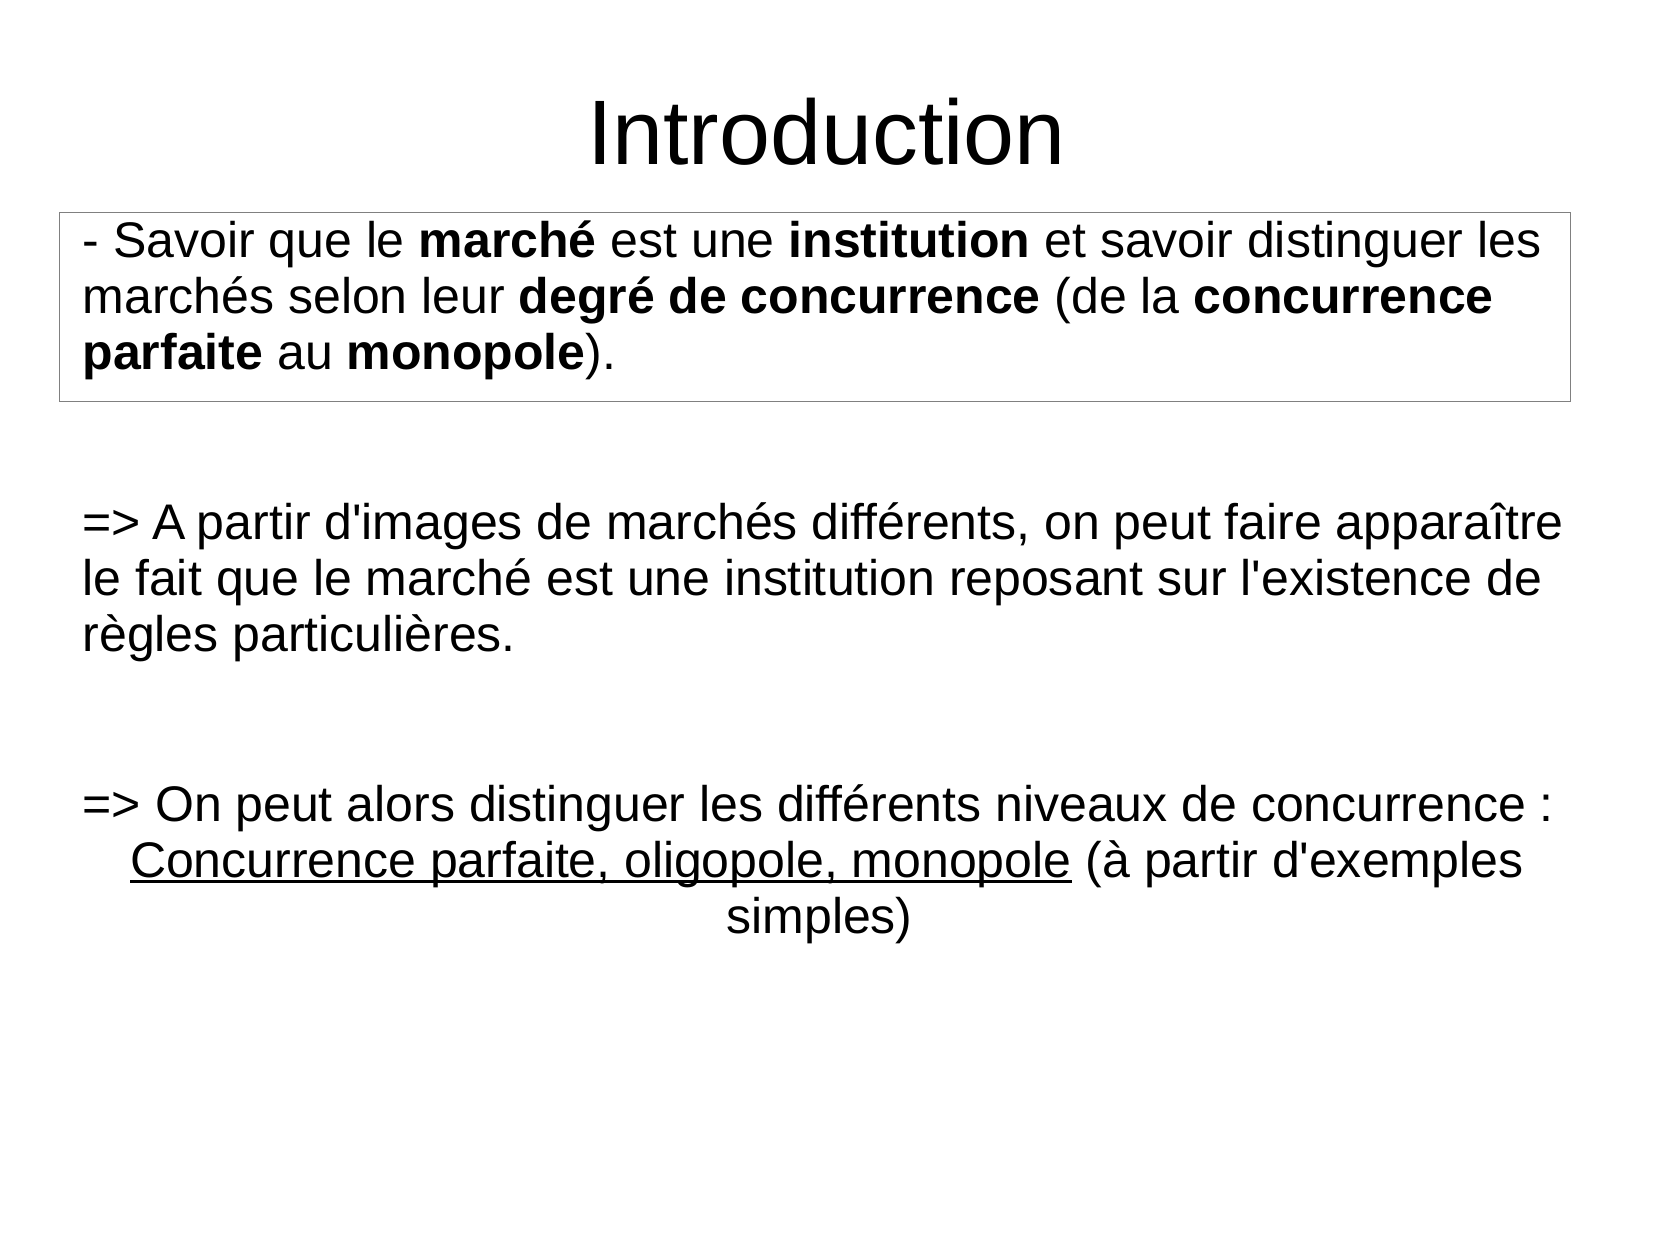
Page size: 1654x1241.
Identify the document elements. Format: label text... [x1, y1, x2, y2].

list - Savoir que le marché est une institution et savoir distinguer les marchés selon leur degré de concurrence (de la concurrence parfaite au monopole). => A partir d'images de marchés différents, on peut faire apparaître le fait que le marché est une institution reposant sur l'existence de règles particulières. => On peut alors distinguer les différents niveaux de concurrence : Concurrence parfaite, oligopole, monopole (à partir d'exemples simples) [82, 213, 1570, 401]
title Introduction [82, 29, 1571, 212]
list - Savoir que le marché est une institution et savoir distinguer les marchés selon leur degré de concurrence (de la concurrence parfaite au monopole). => A partir d'images de marchés différents, on peut faire apparaître le fait que le marché est une institution reposant sur l'existence de règles particulières. => On peut alors distinguer les différents niveaux de concurrence : Concurrence parfaite, oligopole, monopole (à partir d'exemples simples) [82, 402, 1571, 1158]
